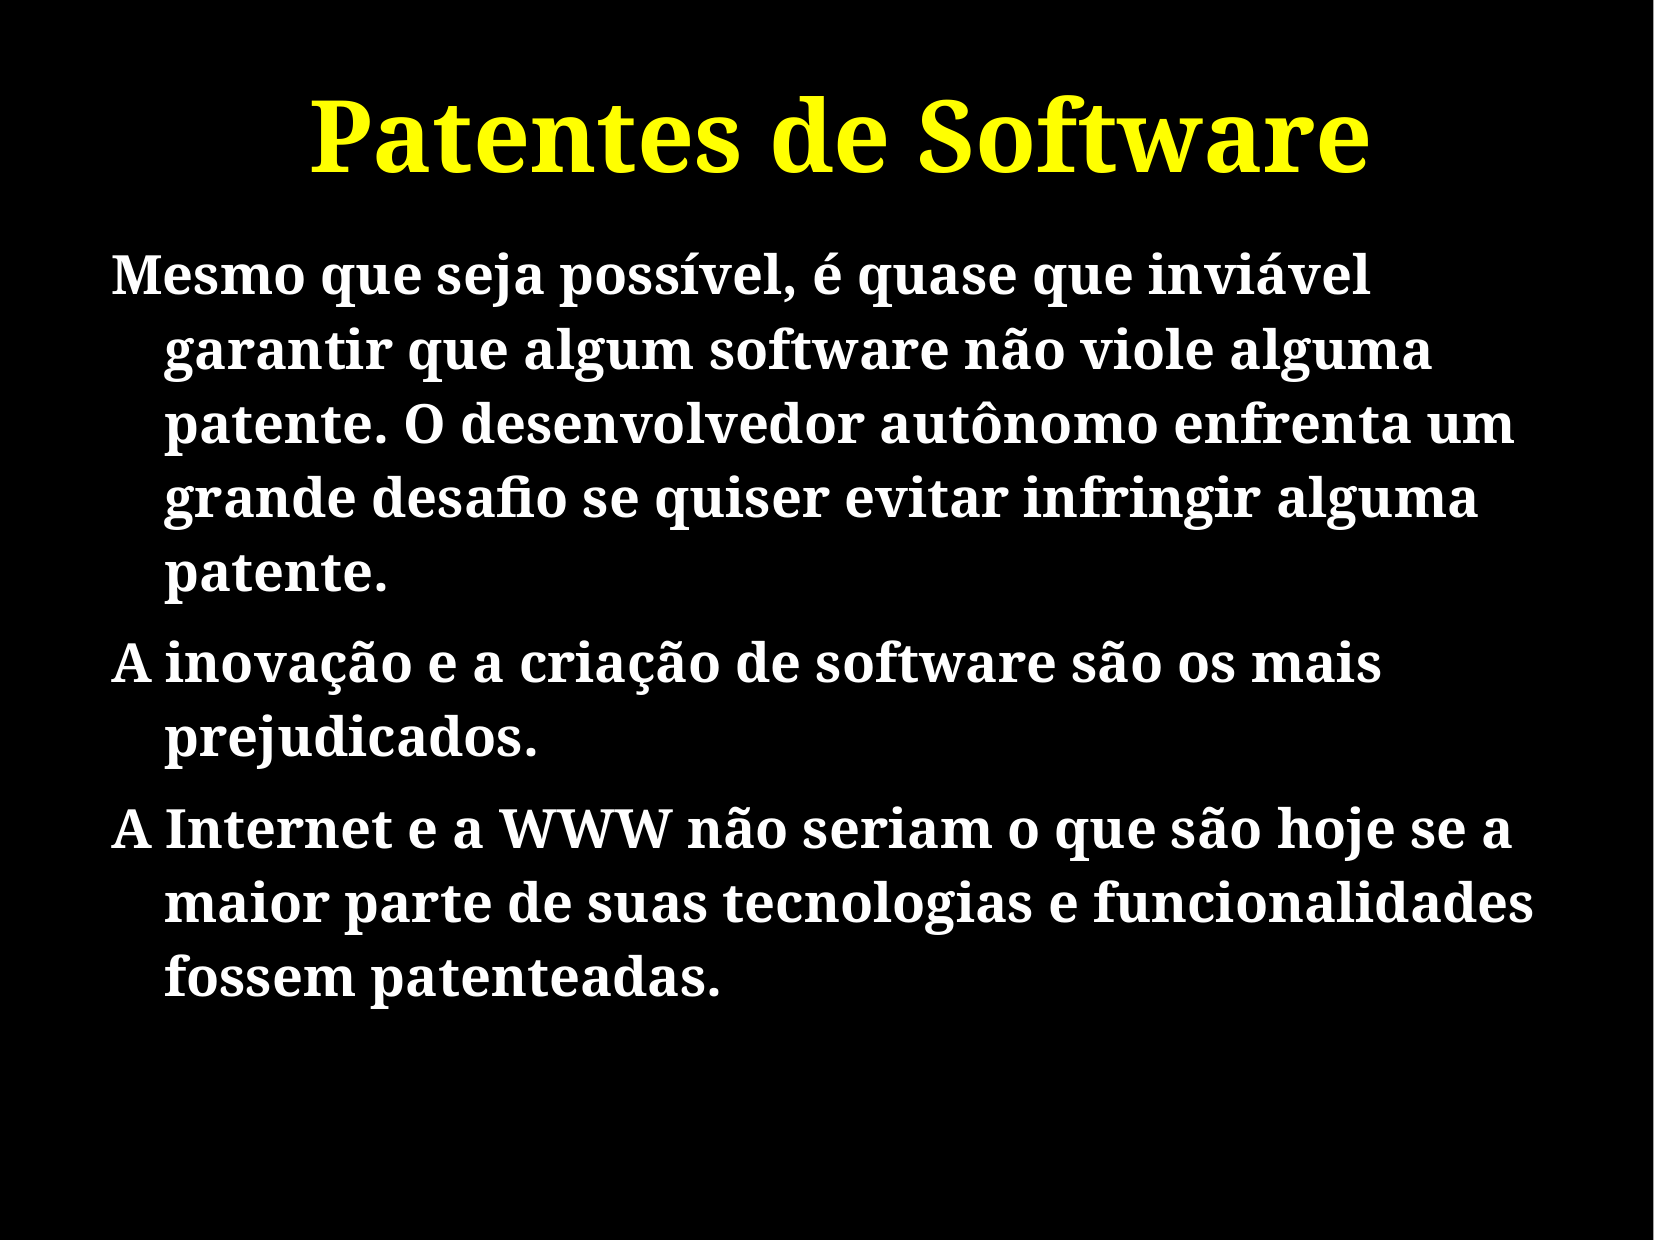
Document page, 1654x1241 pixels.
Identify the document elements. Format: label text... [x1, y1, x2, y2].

title Patentes de Software [206, 41, 1477, 227]
list Mesmo que seja possível, é quase que inviável garantir que algum software não viole alguma patente. O desenvolvedor autônomo enfrenta um grande desafio se quiser evitar infringir alguma patente. A inovação e a criação de software são os mais prejudicados. A Internet e a WWW não seriam o que são hoje se a maior parte de suas tecnologias e funcionalidades fossem patenteadas. [93, 237, 1561, 1241]
